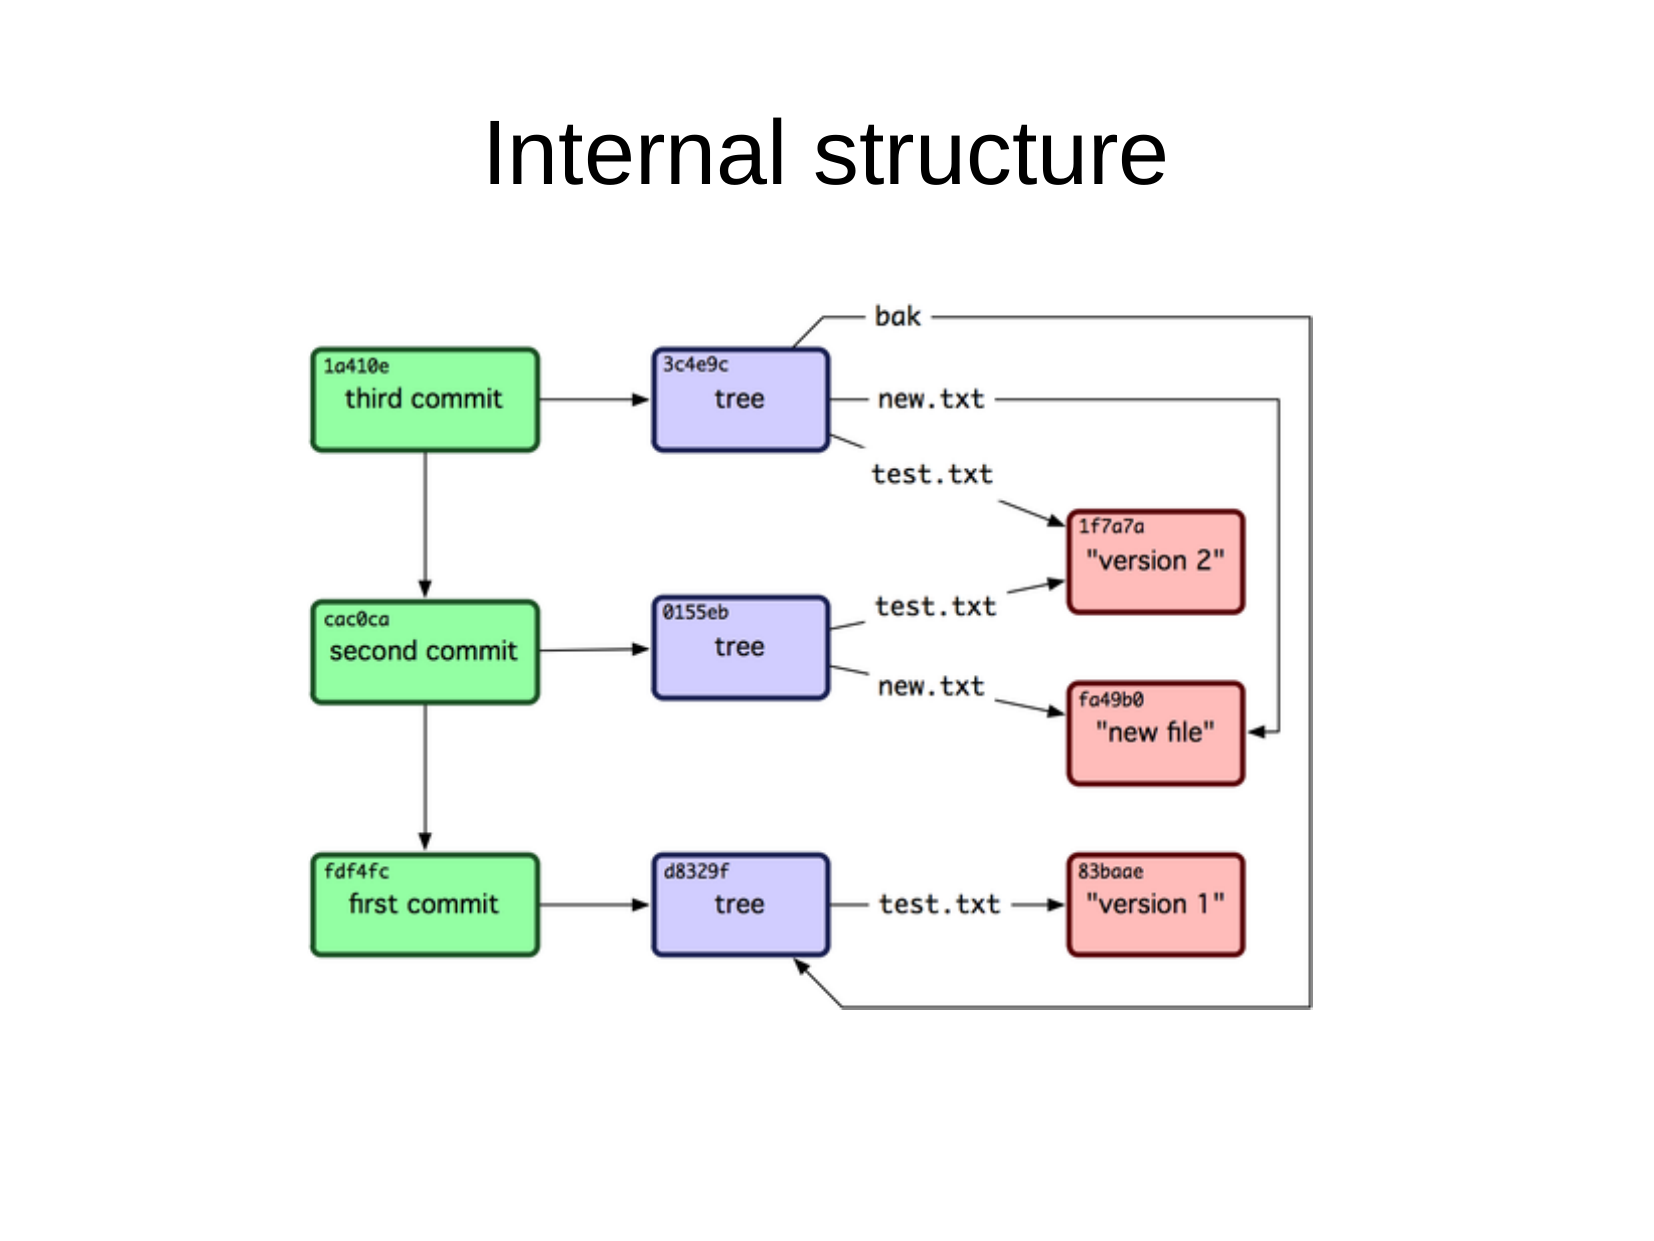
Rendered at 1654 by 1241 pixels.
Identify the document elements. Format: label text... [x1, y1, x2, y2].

picture [307, 290, 1313, 1010]
title Internal structure [82, 49, 1571, 257]
